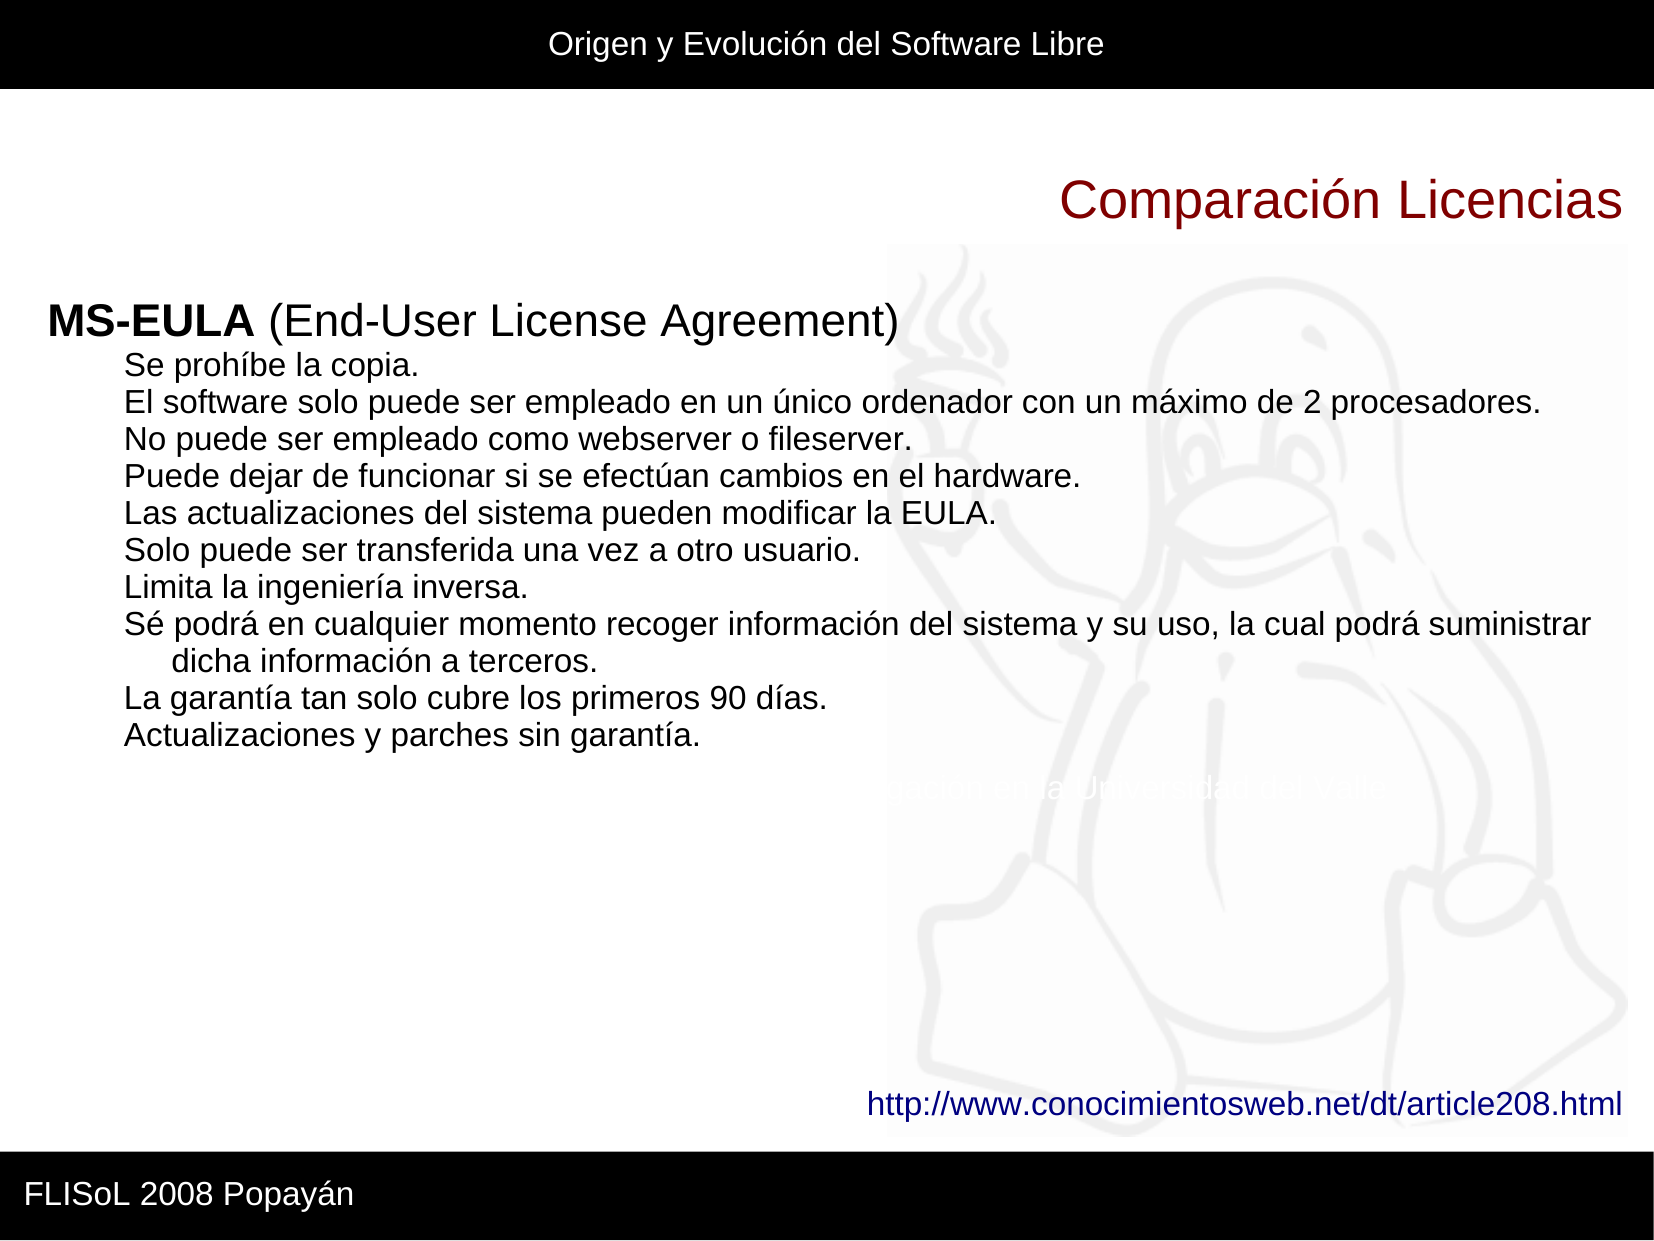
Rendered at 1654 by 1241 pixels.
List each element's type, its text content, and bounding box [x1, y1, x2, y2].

title Comparación Licencias [147, 147, 1625, 252]
picture [887, 244, 1628, 1137]
list MS-EULA (End-User License Agreement) Se prohíbe la copia. El software solo puede ser empleado en un único ordenador con un máximo de 2 procesadores. No puede ser empleado como webserver o fileserver. Puede dejar de funcionar si se efectúan cambios en el hardware. Las actualizaciones del sistema pueden modificar la EULA. Solo puede ser transferida una vez a otro usuario. Limita la ingeniería inversa. Sé podrá en cualquier momento recoger información del sistema y su uso, la cual podrá suministrar dicha información a terceros. La garantía tan solo cubre los primeros 90 días. Actualizaciones y parches sin garantía. http://www.conocimientosweb.net/dt/article208.html [29, 295, 1625, 1128]
